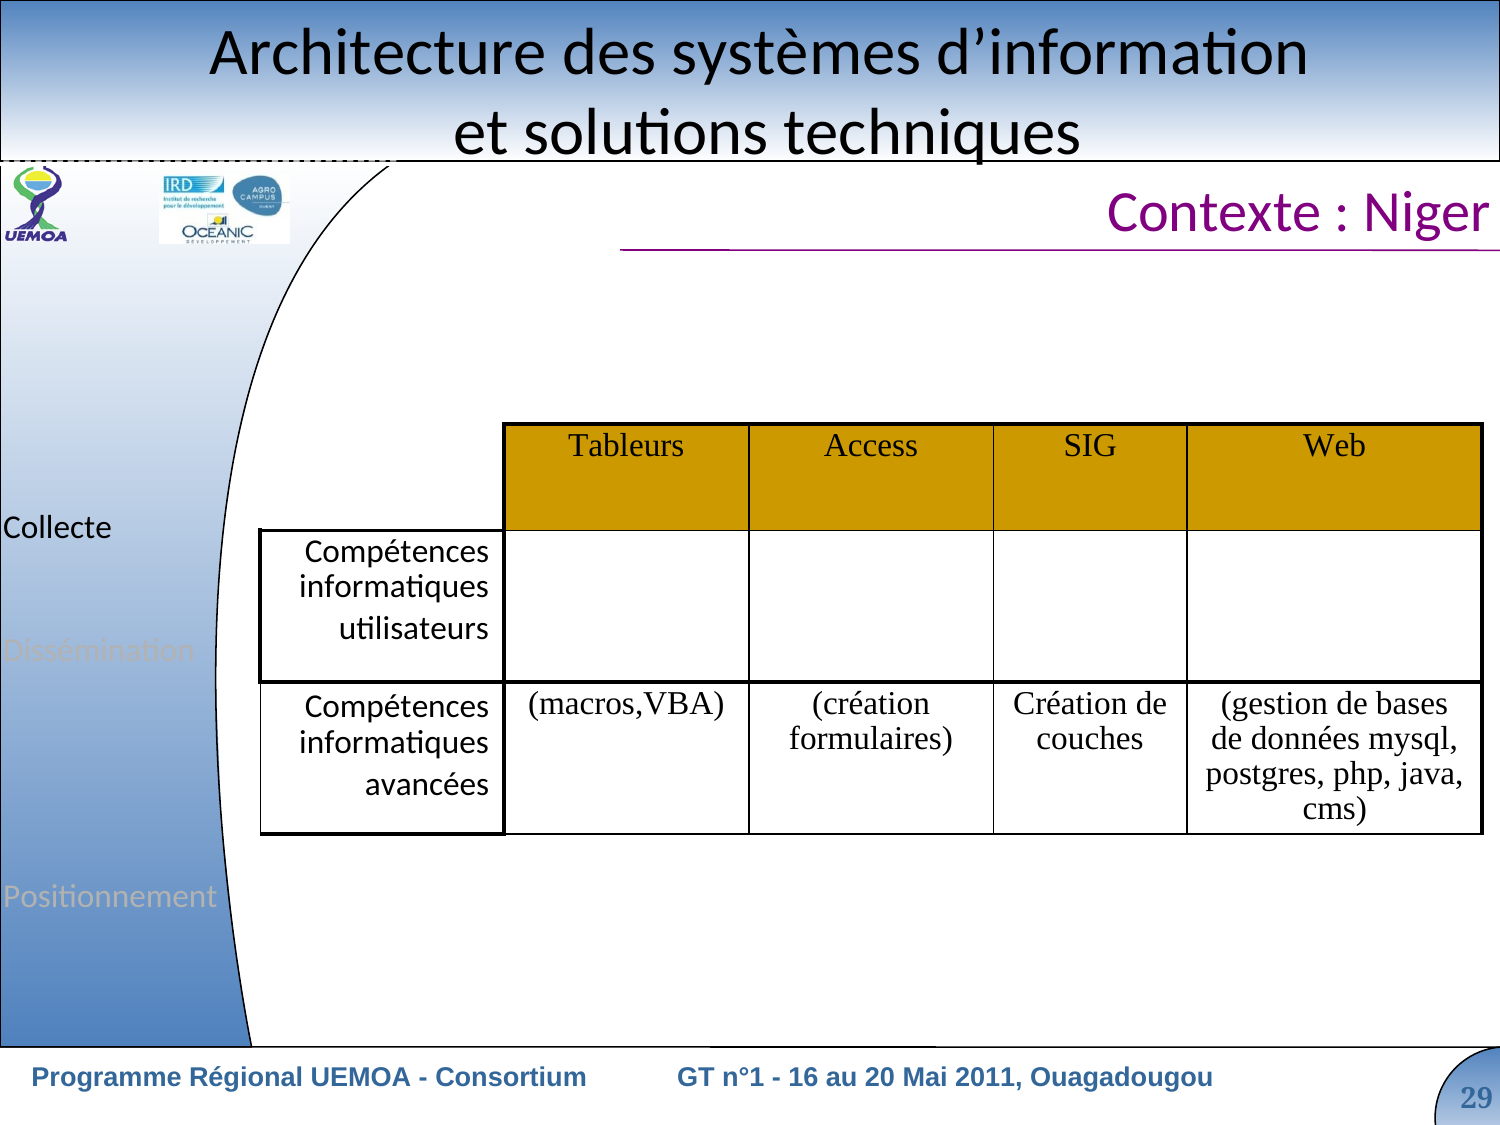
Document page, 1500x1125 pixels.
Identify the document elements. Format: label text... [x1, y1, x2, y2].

table_cell Création de couches [994, 684, 1186, 833]
table_cell [750, 531, 993, 680]
table_header Tableurs [506, 426, 748, 530]
table_cell Compétences informatiques avancées [261, 684, 502, 832]
table_header [260, 424, 502, 529]
picture [0, 166, 73, 244]
table_cell (gestion de bases de données mysql, postgres, php, java, cms) [1188, 684, 1480, 833]
table_cell (macros,VBA) [506, 684, 748, 833]
table_header Access [750, 426, 993, 530]
picture [159, 173, 265, 244]
table_header SIG [994, 426, 1186, 530]
table_header Web [1188, 426, 1480, 530]
table_cell [994, 531, 1186, 680]
table_cell [506, 531, 748, 680]
table_cell (création formulaires) [750, 684, 993, 833]
text_box Architecture des systèmes d’information et solutions techniques [53, 0, 1483, 161]
table_cell Compétences informatiques utilisateurs [262, 532, 502, 680]
table_header Collecte Dissémination Positionnement [0, 497, 313, 1045]
text_box Contexte : Niger [265, 165, 1500, 251]
table_cell [1188, 531, 1480, 680]
